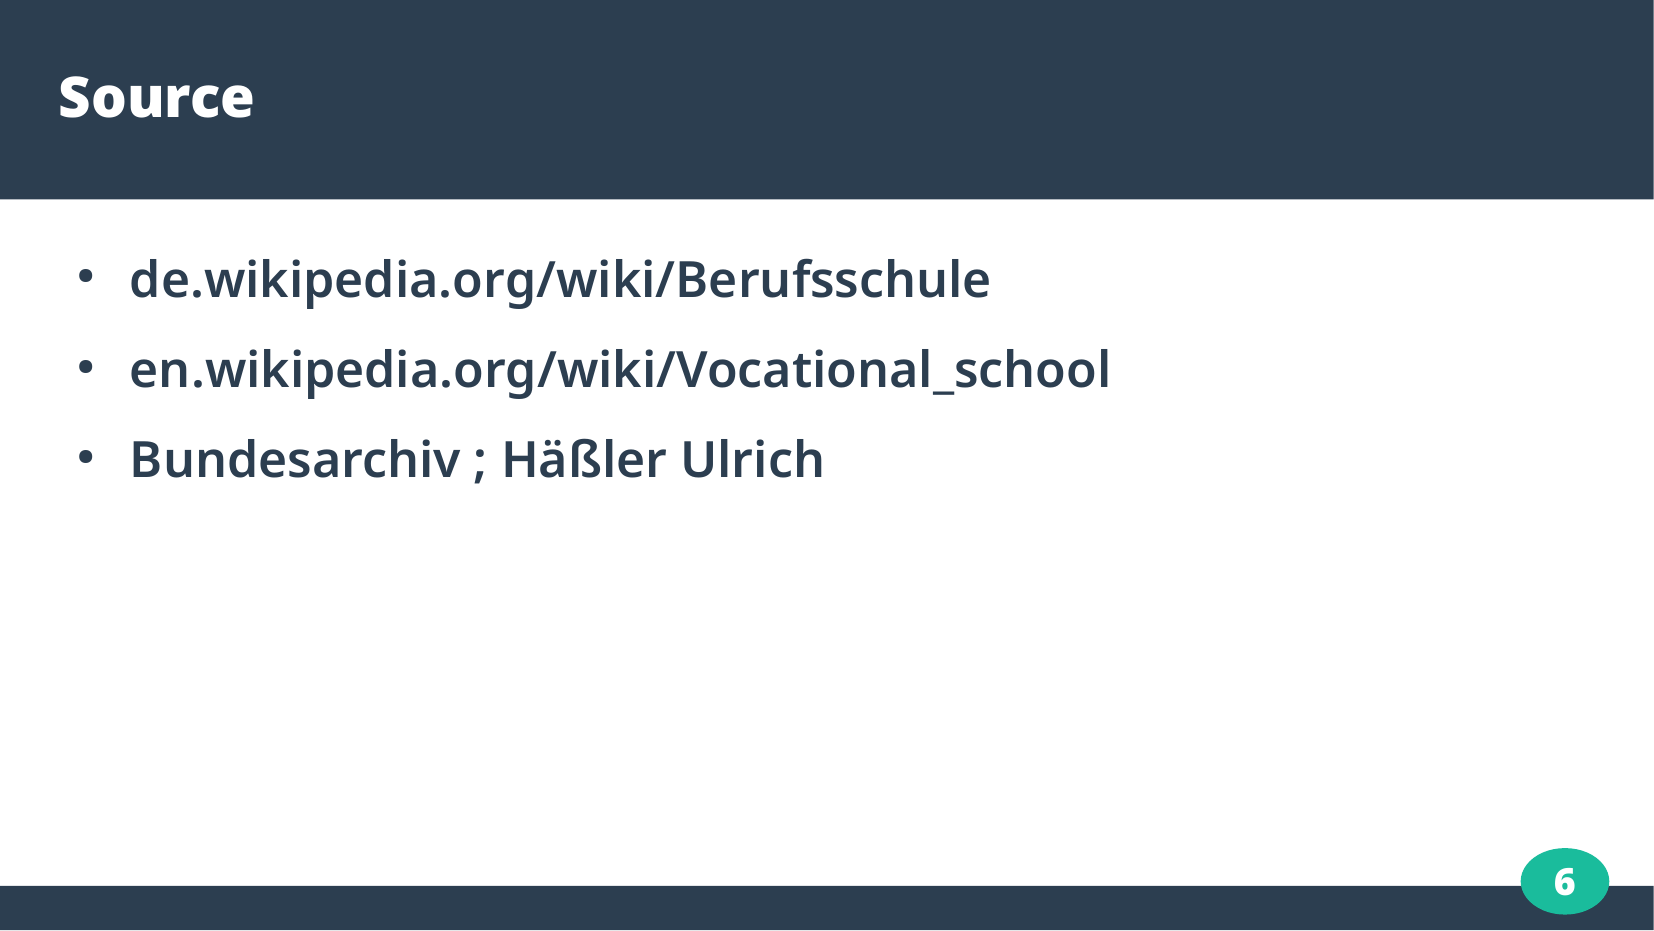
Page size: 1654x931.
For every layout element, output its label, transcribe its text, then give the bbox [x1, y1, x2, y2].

list de.wikipedia.org/wiki/Berufsschule en.wikipedia.org/wiki/Vocational_school Bundesarchiv ; Häßler Ulrich [59, 243, 1595, 864]
title Source [59, 37, 1595, 155]
